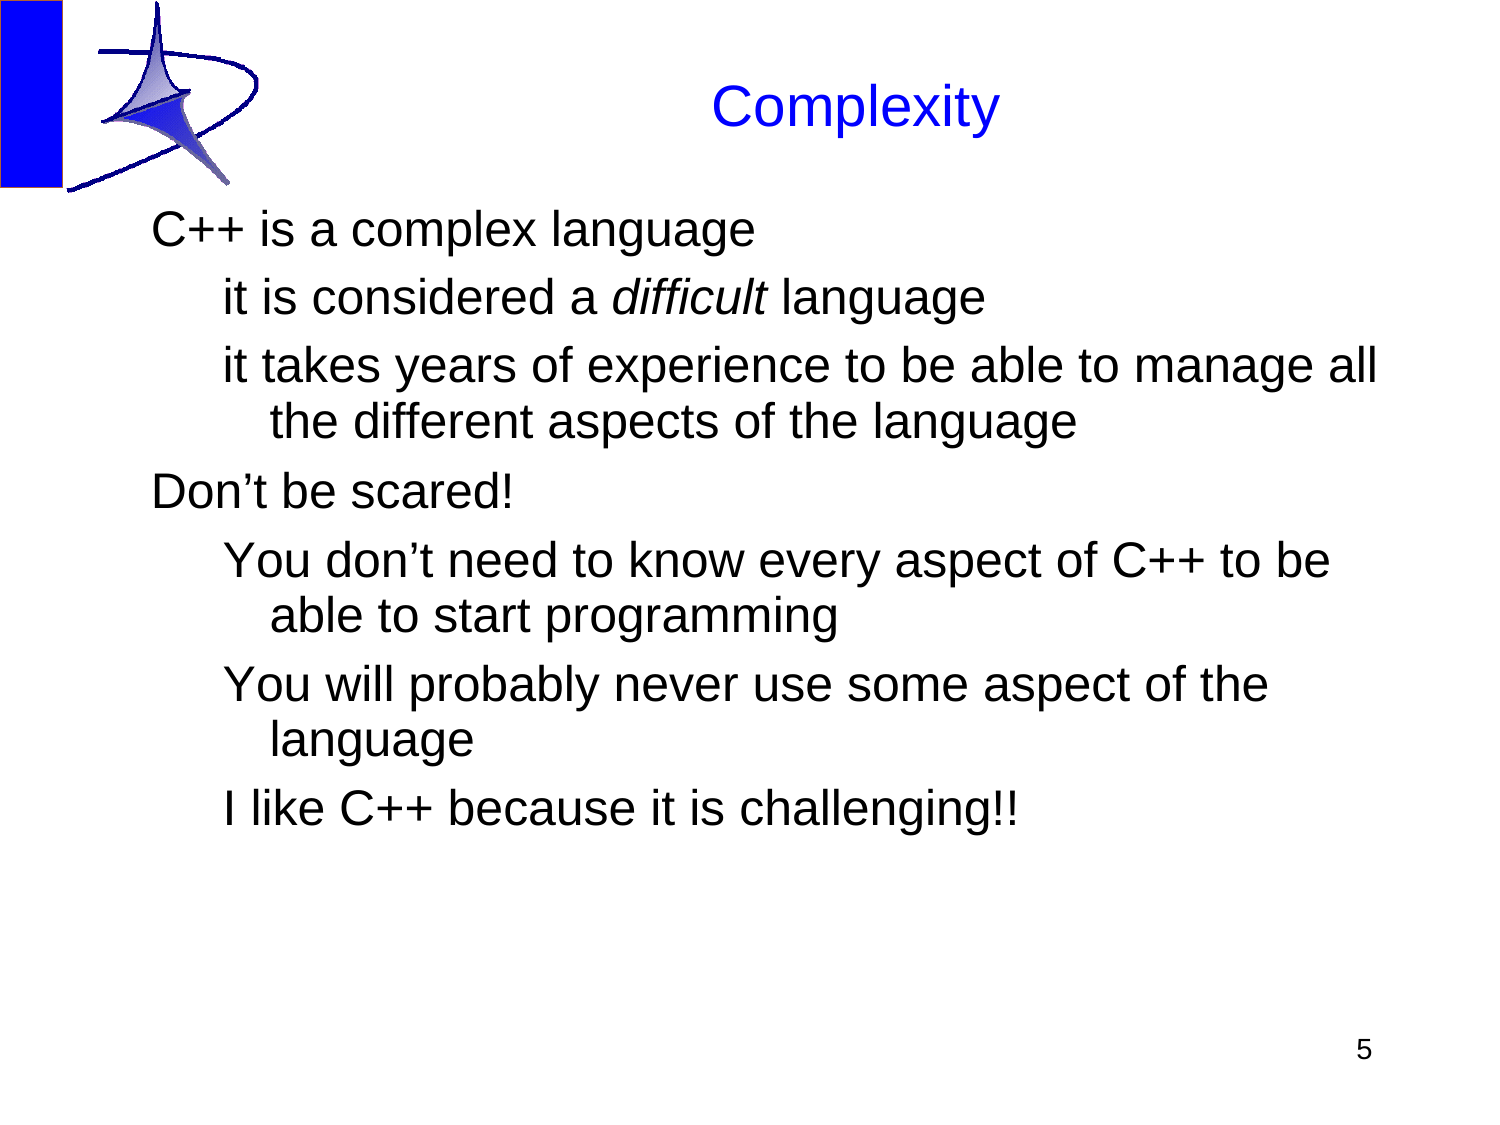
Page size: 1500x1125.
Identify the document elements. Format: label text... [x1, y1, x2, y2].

list C++ is a complex language it is considered a difficult language it takes years of experience to be able to manage all the different aspects of the language Don’t be scared! You don’t need to know every aspect of C++ to be able to start programming You will probably never use some aspect of the language I like C++ because it is challenging!! [132, 193, 1408, 1029]
picture [62, 0, 263, 197]
title Complexity [262, 24, 1450, 188]
